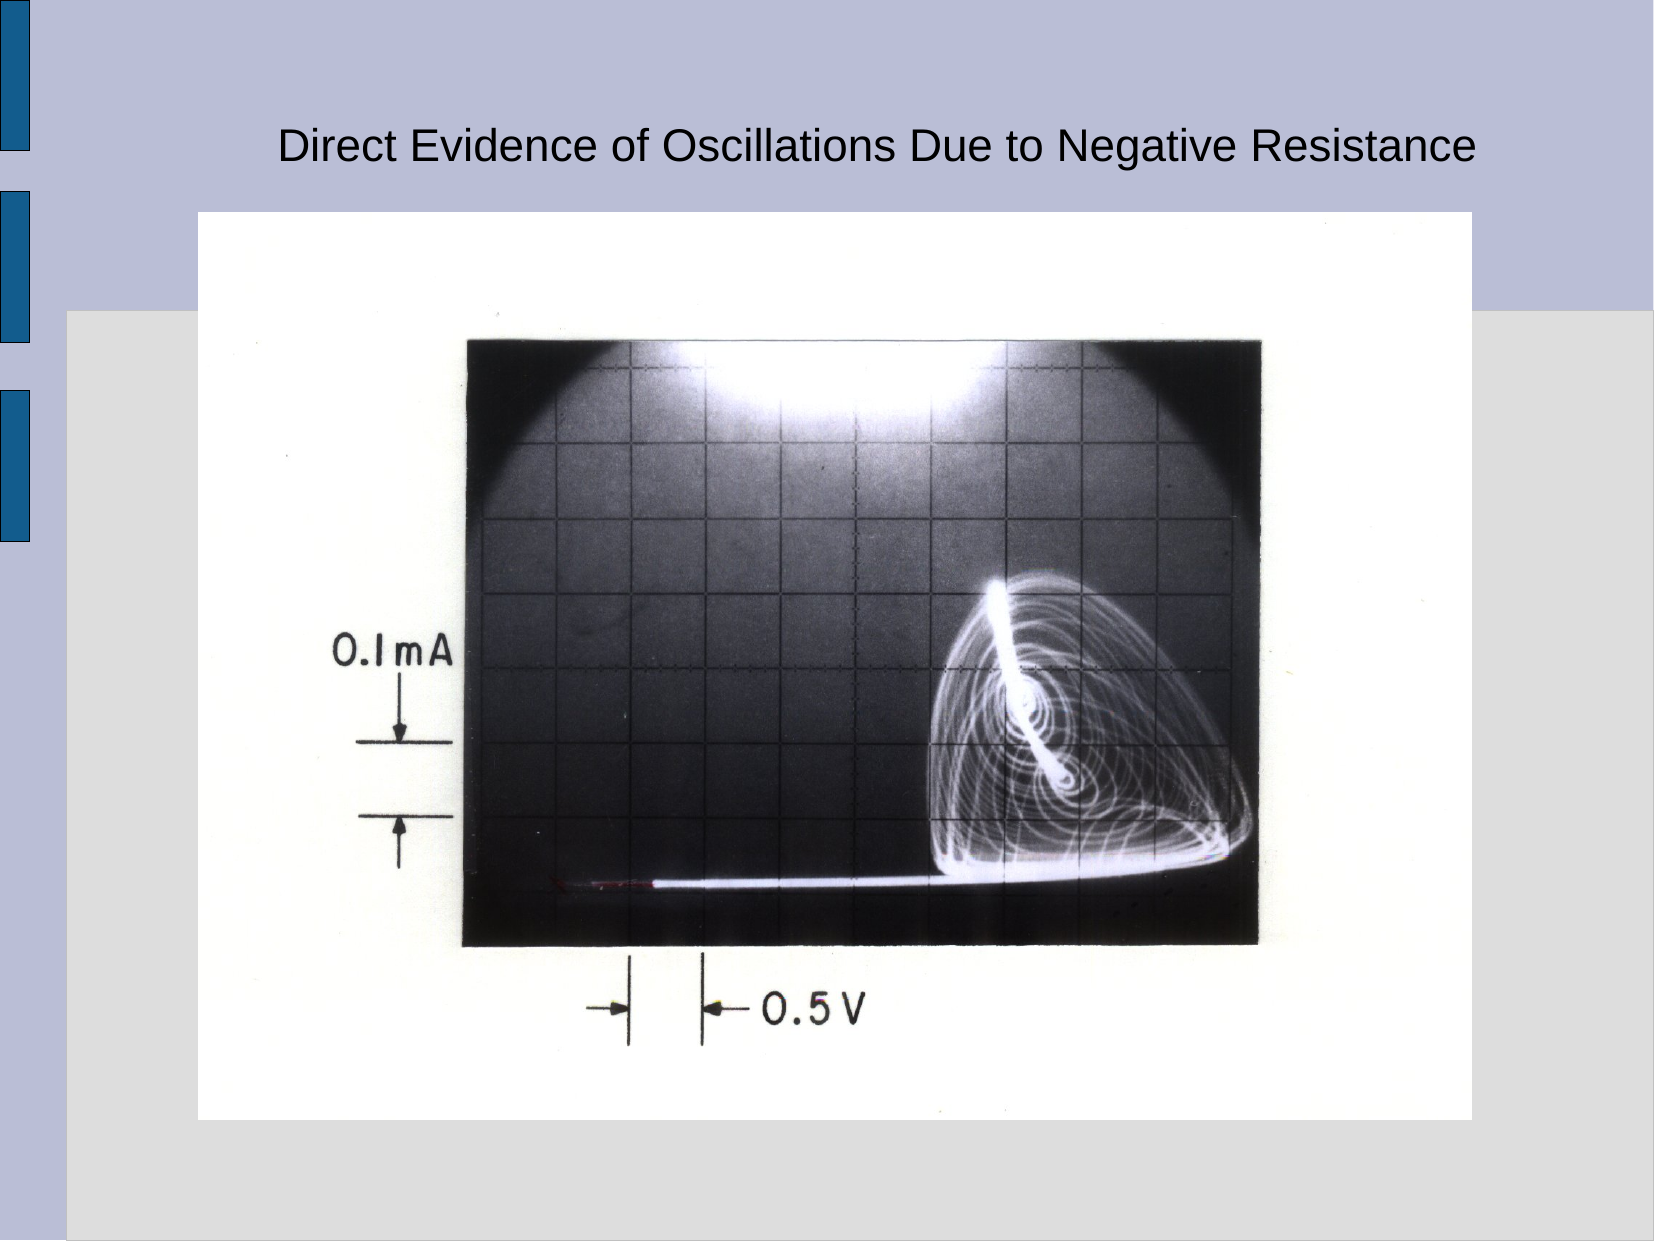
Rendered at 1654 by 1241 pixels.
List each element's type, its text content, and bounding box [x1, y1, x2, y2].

picture [198, 212, 1472, 1120]
text_box Direct Evidence of Oscillations Due to Negative Resistance [262, 112, 1493, 179]
